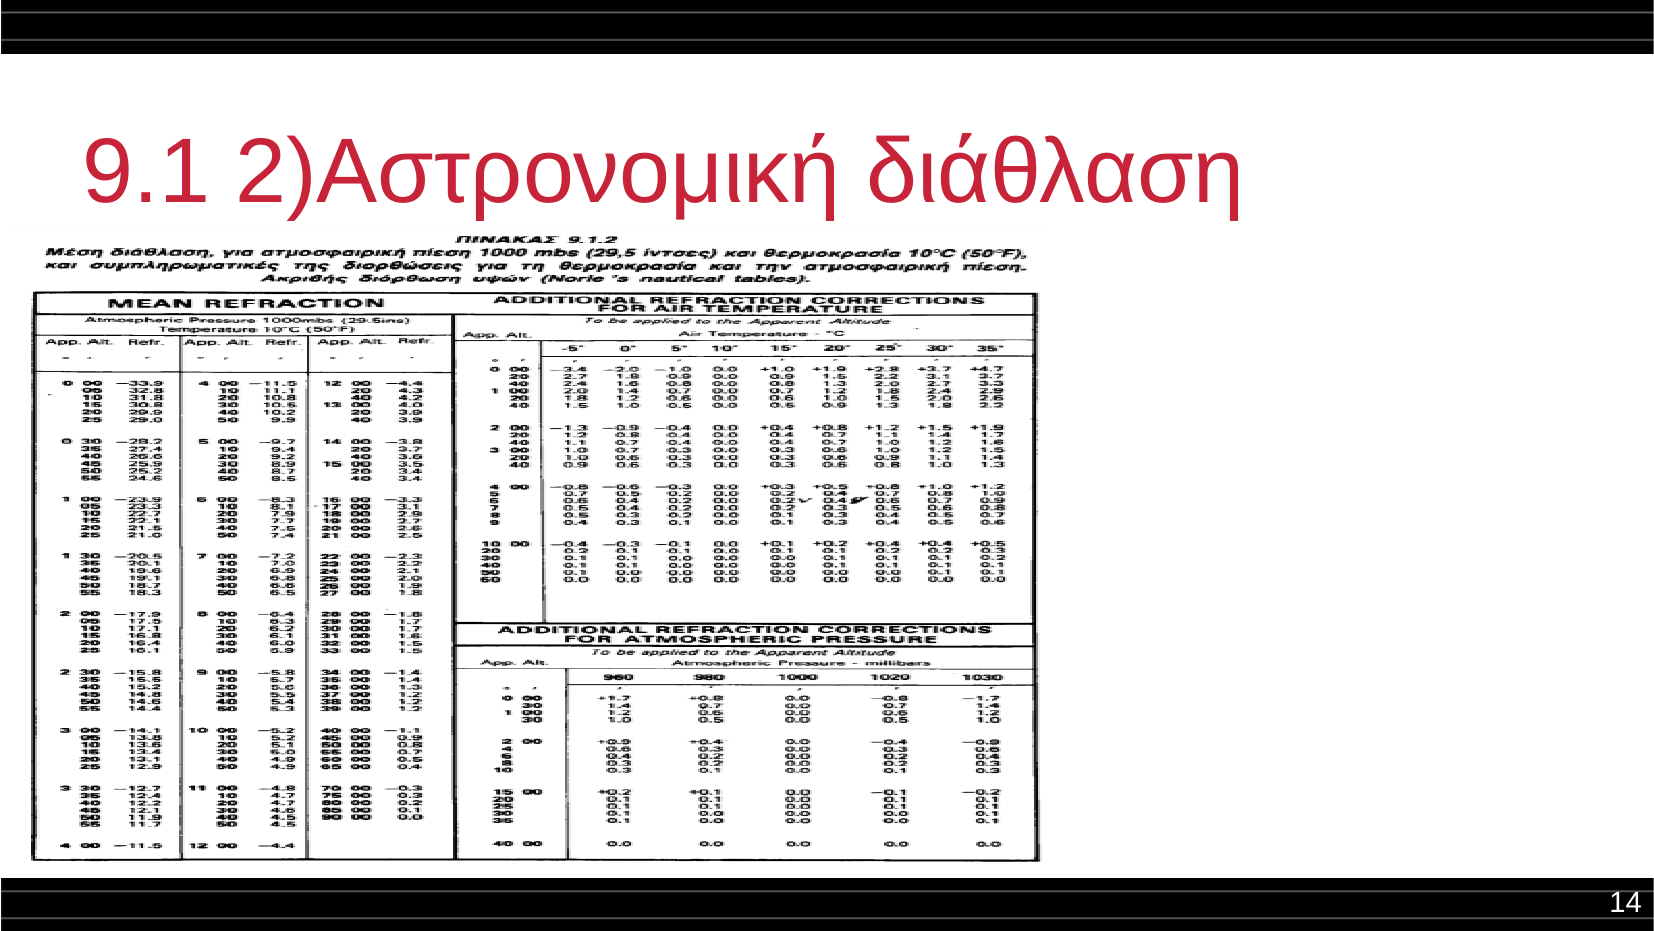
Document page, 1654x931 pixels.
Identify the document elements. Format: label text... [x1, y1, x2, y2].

picture [1, 0, 1654, 54]
picture [11, 224, 1051, 863]
title 9.1 2)Αστρονομική διάθλαση [82, 92, 1571, 249]
picture [1, 878, 1654, 931]
